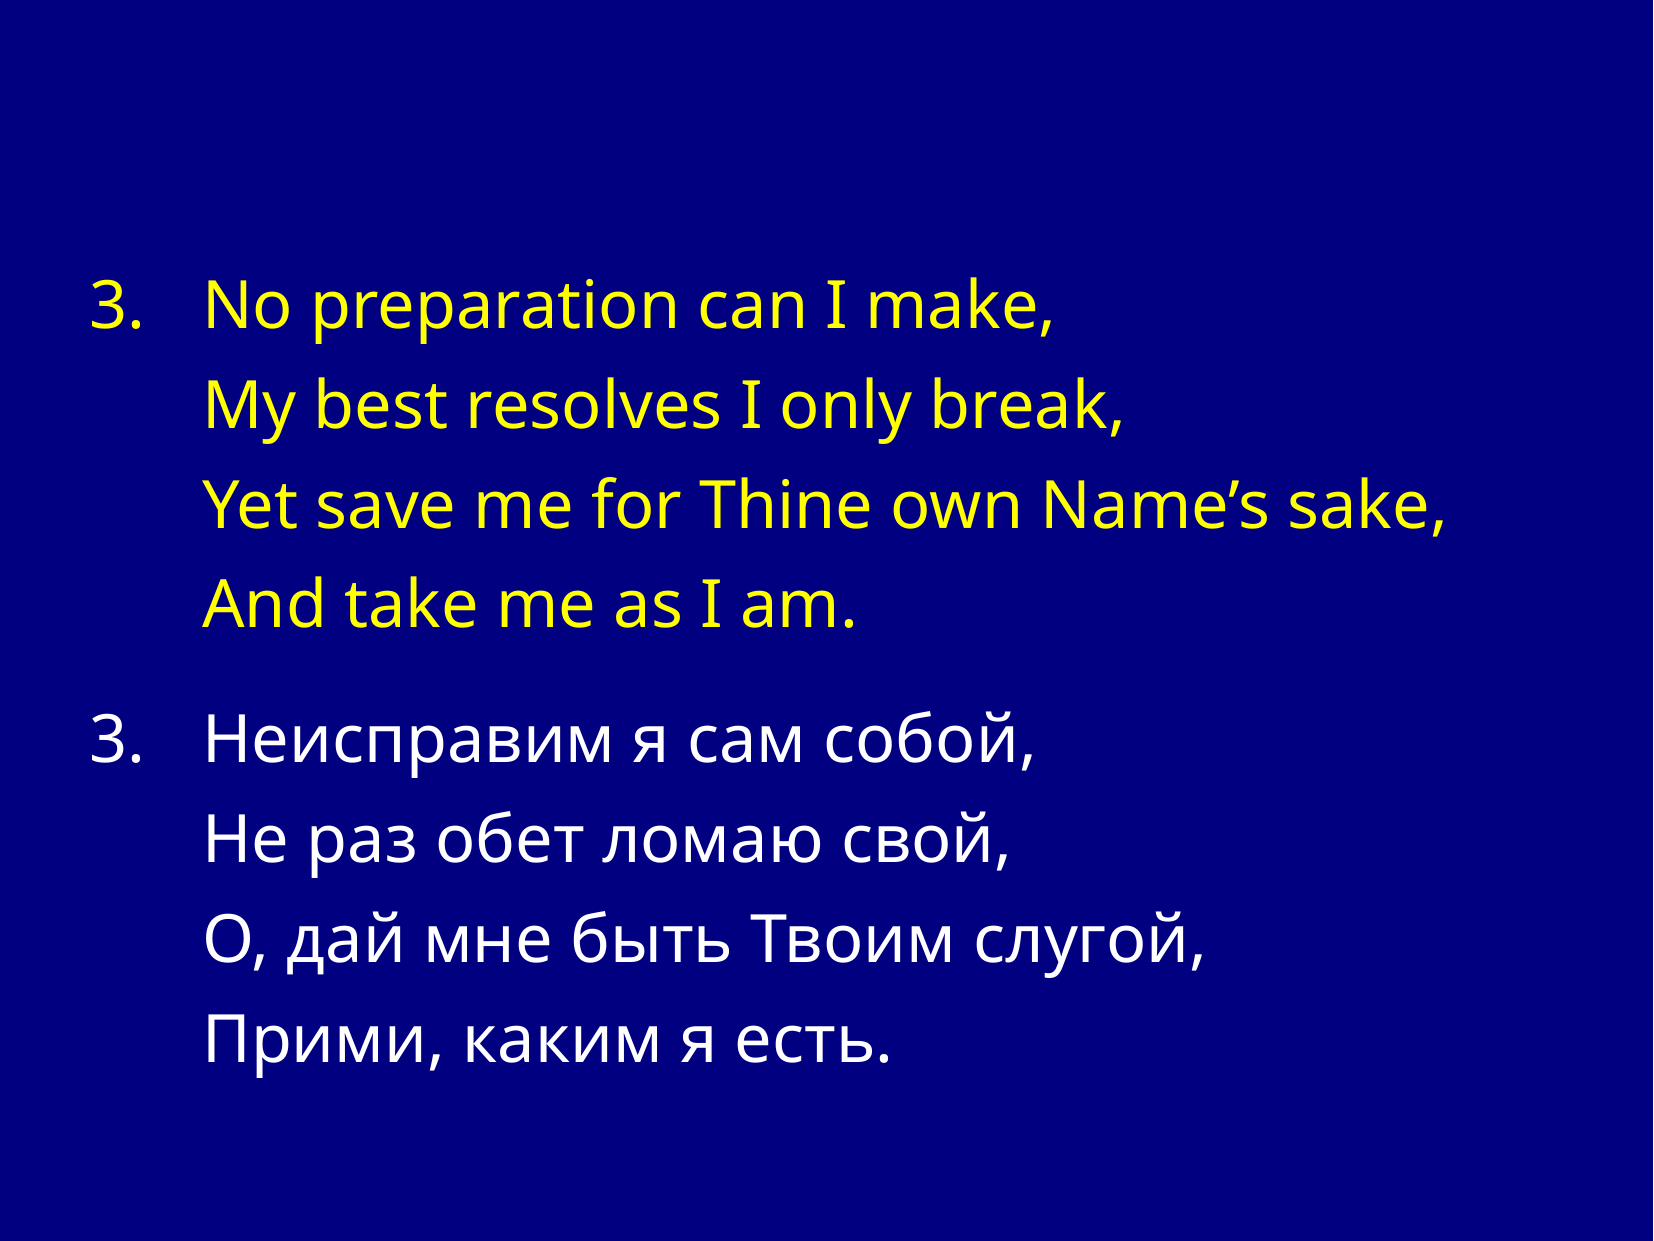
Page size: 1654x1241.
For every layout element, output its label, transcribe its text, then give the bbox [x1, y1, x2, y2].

text_box 3. Неисправим я сам собой, Не раз обет ломаю свой, О, дай мне быть Твоим слугой, Прими, каким я есть. [75, 675, 1576, 1163]
text_box 3. No preparation can I make, My best resolves I only break, Yet save me for Thine own Name’s sake, And take me as I am. [75, 150, 1653, 638]
